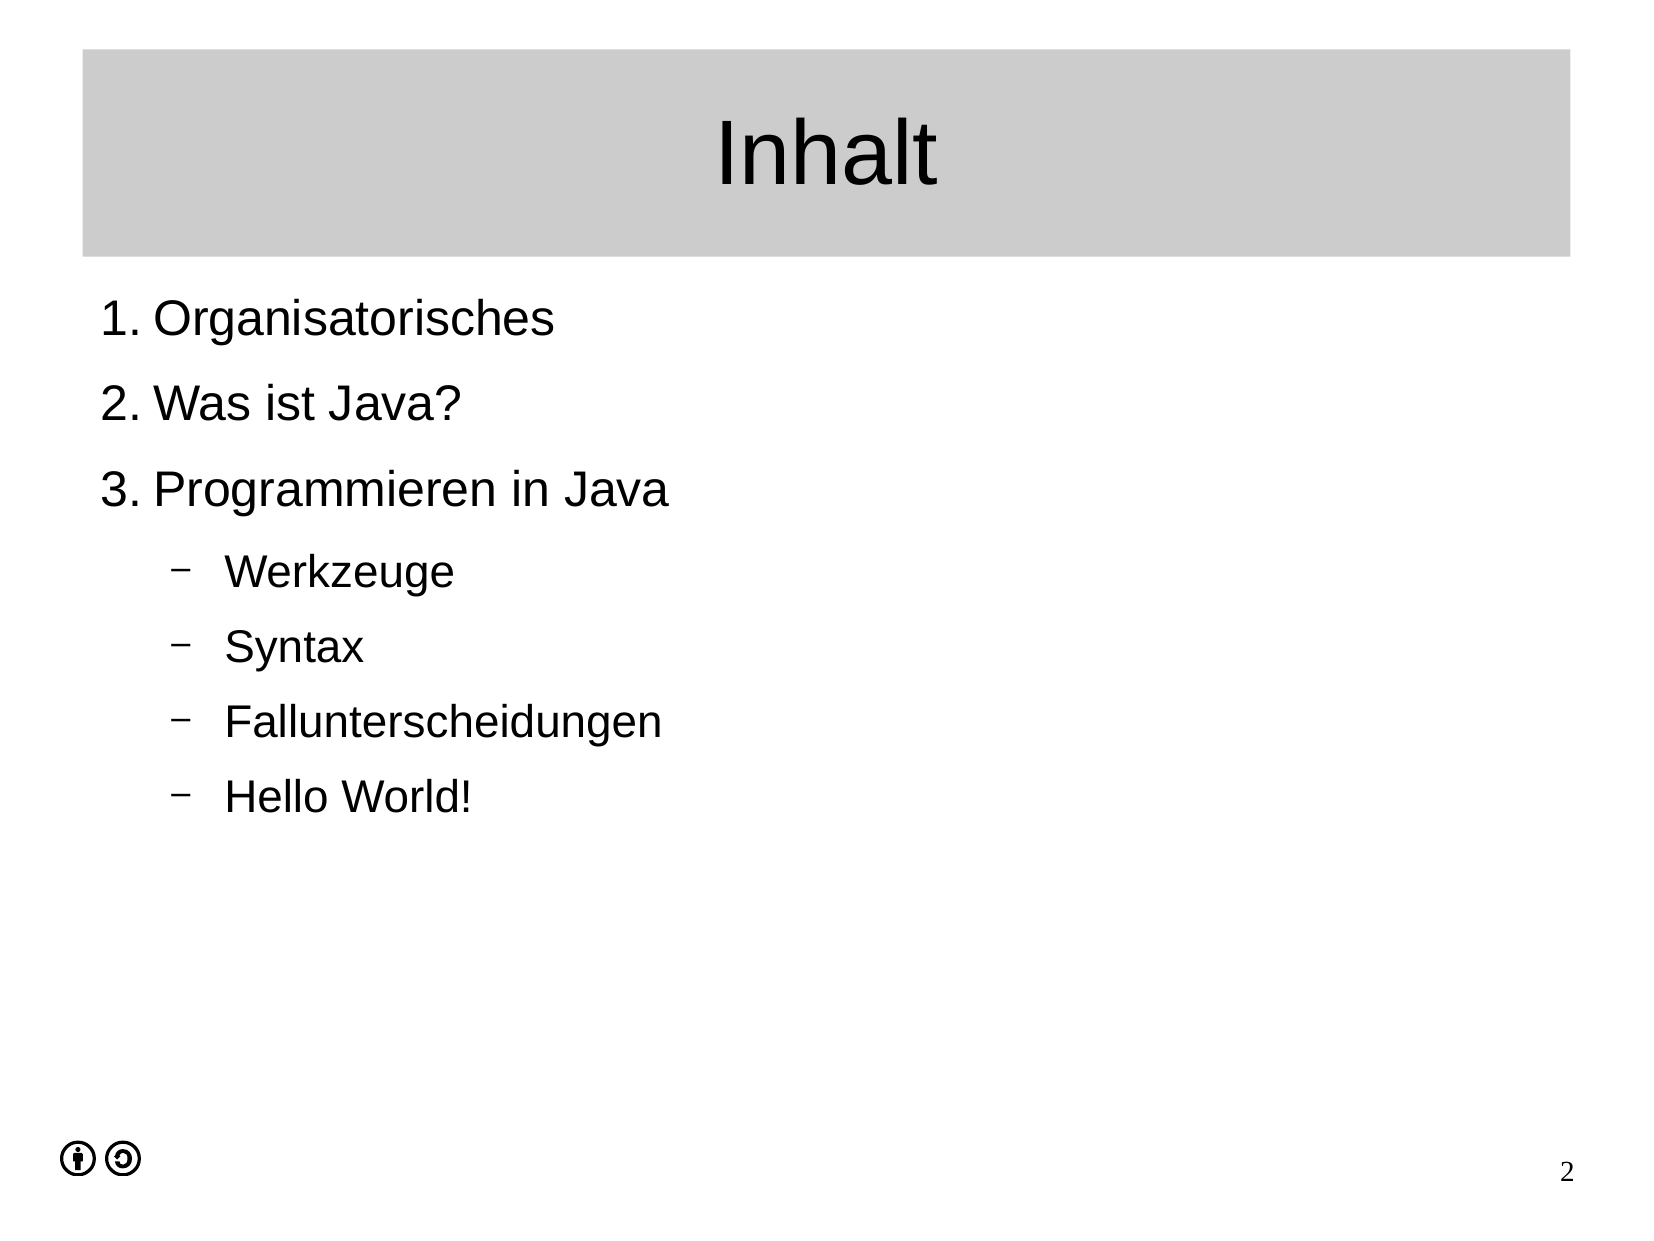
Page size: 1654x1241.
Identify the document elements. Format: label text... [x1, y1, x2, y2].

title Inhalt [82, 49, 1571, 257]
list Organisatorisches Was ist Java? Programmieren in Java Werkzeuge Syntax Fallunterscheidungen Hello World! [82, 290, 1538, 1010]
